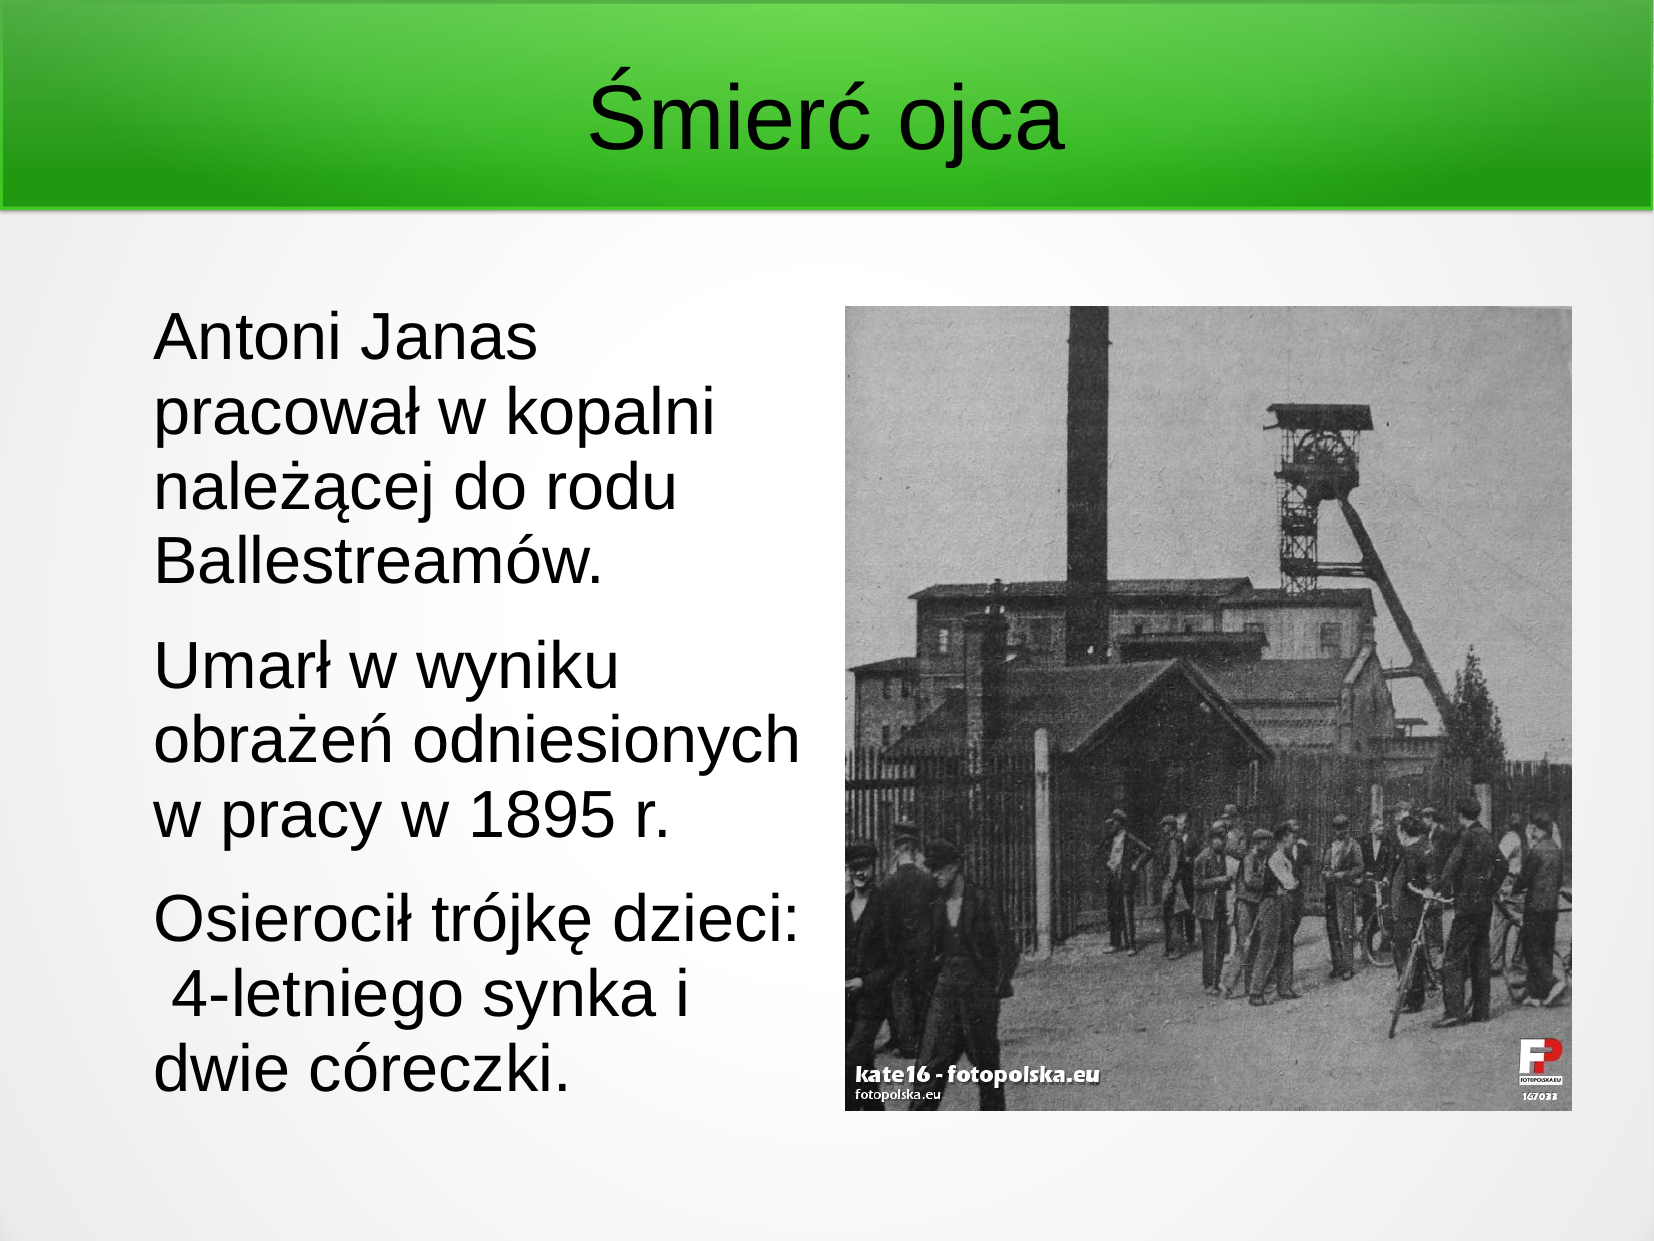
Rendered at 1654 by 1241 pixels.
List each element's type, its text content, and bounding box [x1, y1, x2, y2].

picture [845, 306, 1572, 1111]
title Śmierć ojca [82, 47, 1571, 189]
list Antoni Janas pracował w kopalni należącej do rodu Ballestreamów. Umarł w wyniku obrażeń odniesionych w pracy w 1895 r. Osierocił trójkę dzieci: 4-letniego synka i dwie córeczki. [82, 299, 809, 1111]
